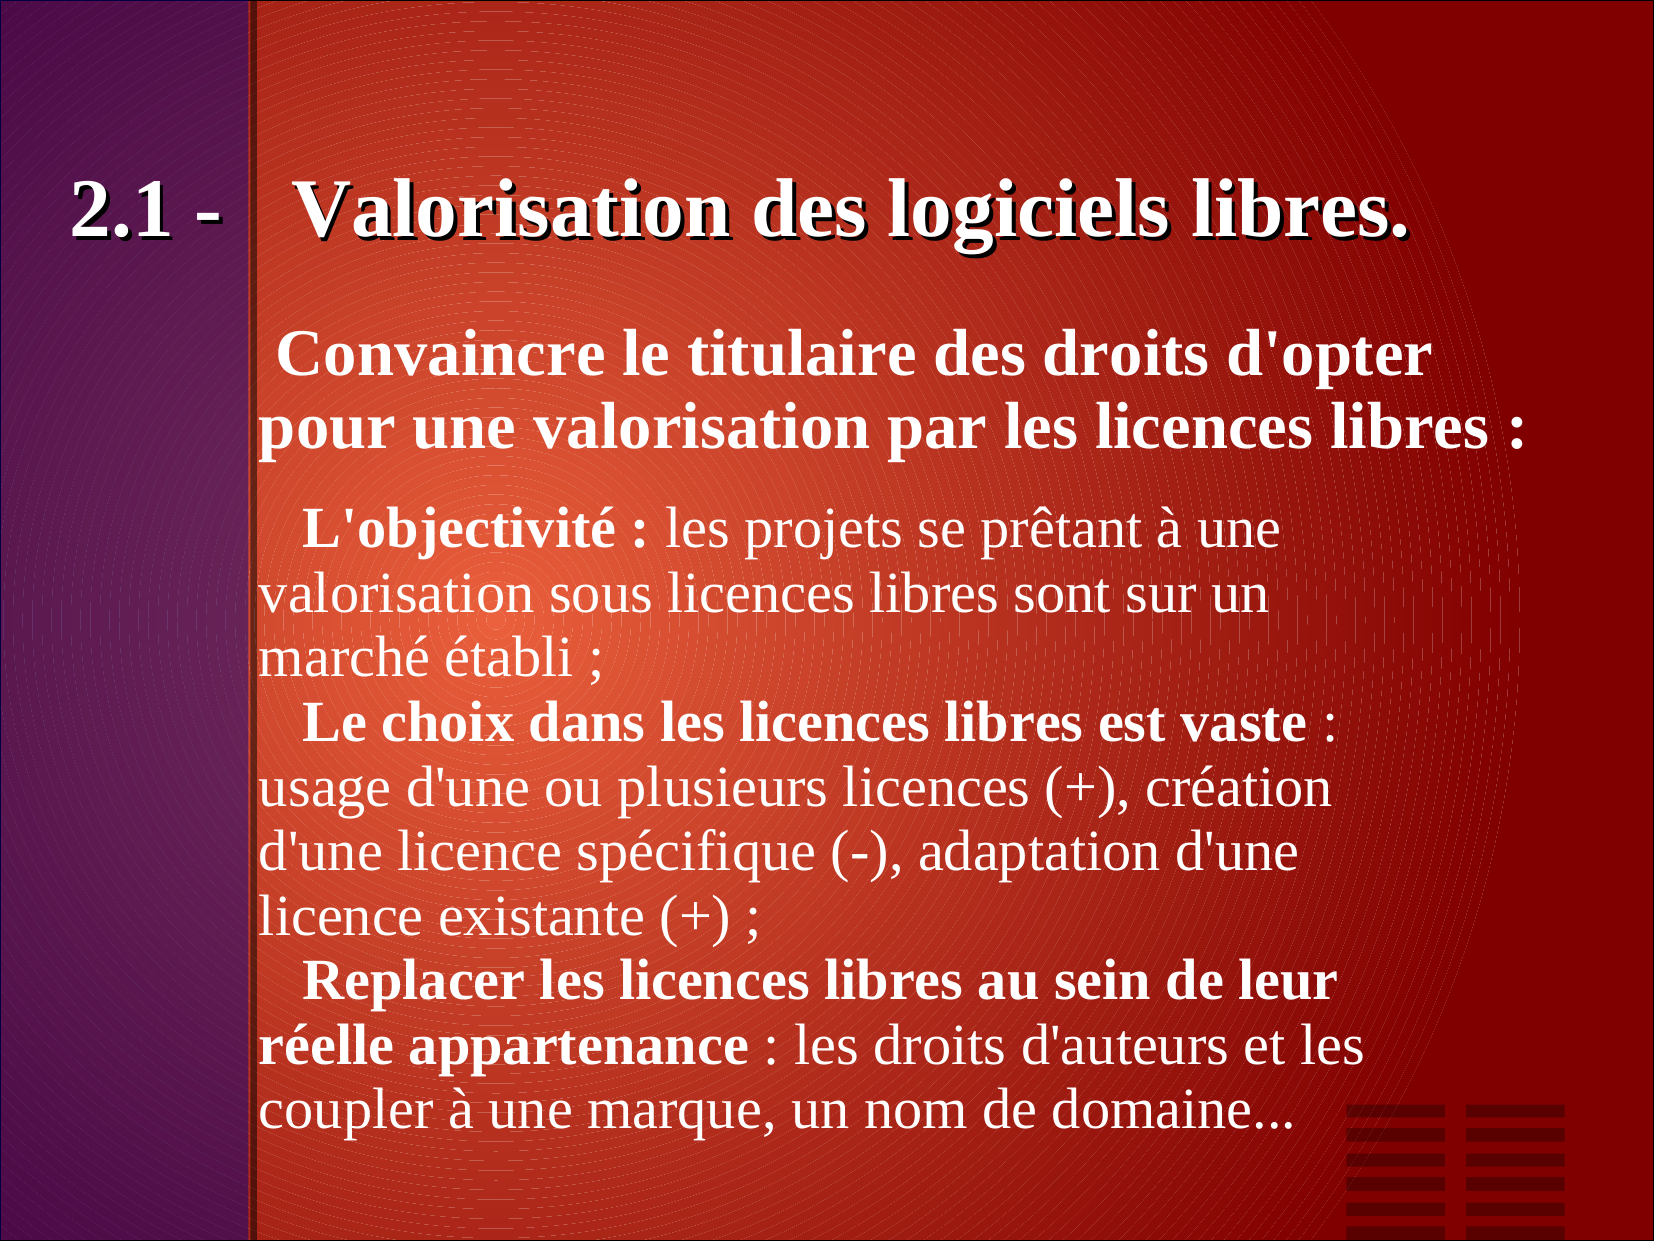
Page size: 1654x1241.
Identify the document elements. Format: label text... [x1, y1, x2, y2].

title 2.1 - Valorisation des logiciels libres. [69, 104, 1604, 176]
subtitle [38, 176, 1611, 1241]
text_box Convaincre le titulaire des droits d'opter pour une valorisation par les licences libres : L'objectivité : les projets se prêtant à une valorisation sous licences libres sont sur un marché établi ; Le choix dans les licences libres est vaste : usage d'une ou plusieurs licences (+), création d'une licence spécifique (-), adaptation d'une licence existante (+) ; Replacer les licences libres au sein de leur réelle appartenance : les droits d'auteurs et les coupler à une marque, un nom de domaine... [255, 312, 1599, 1201]
